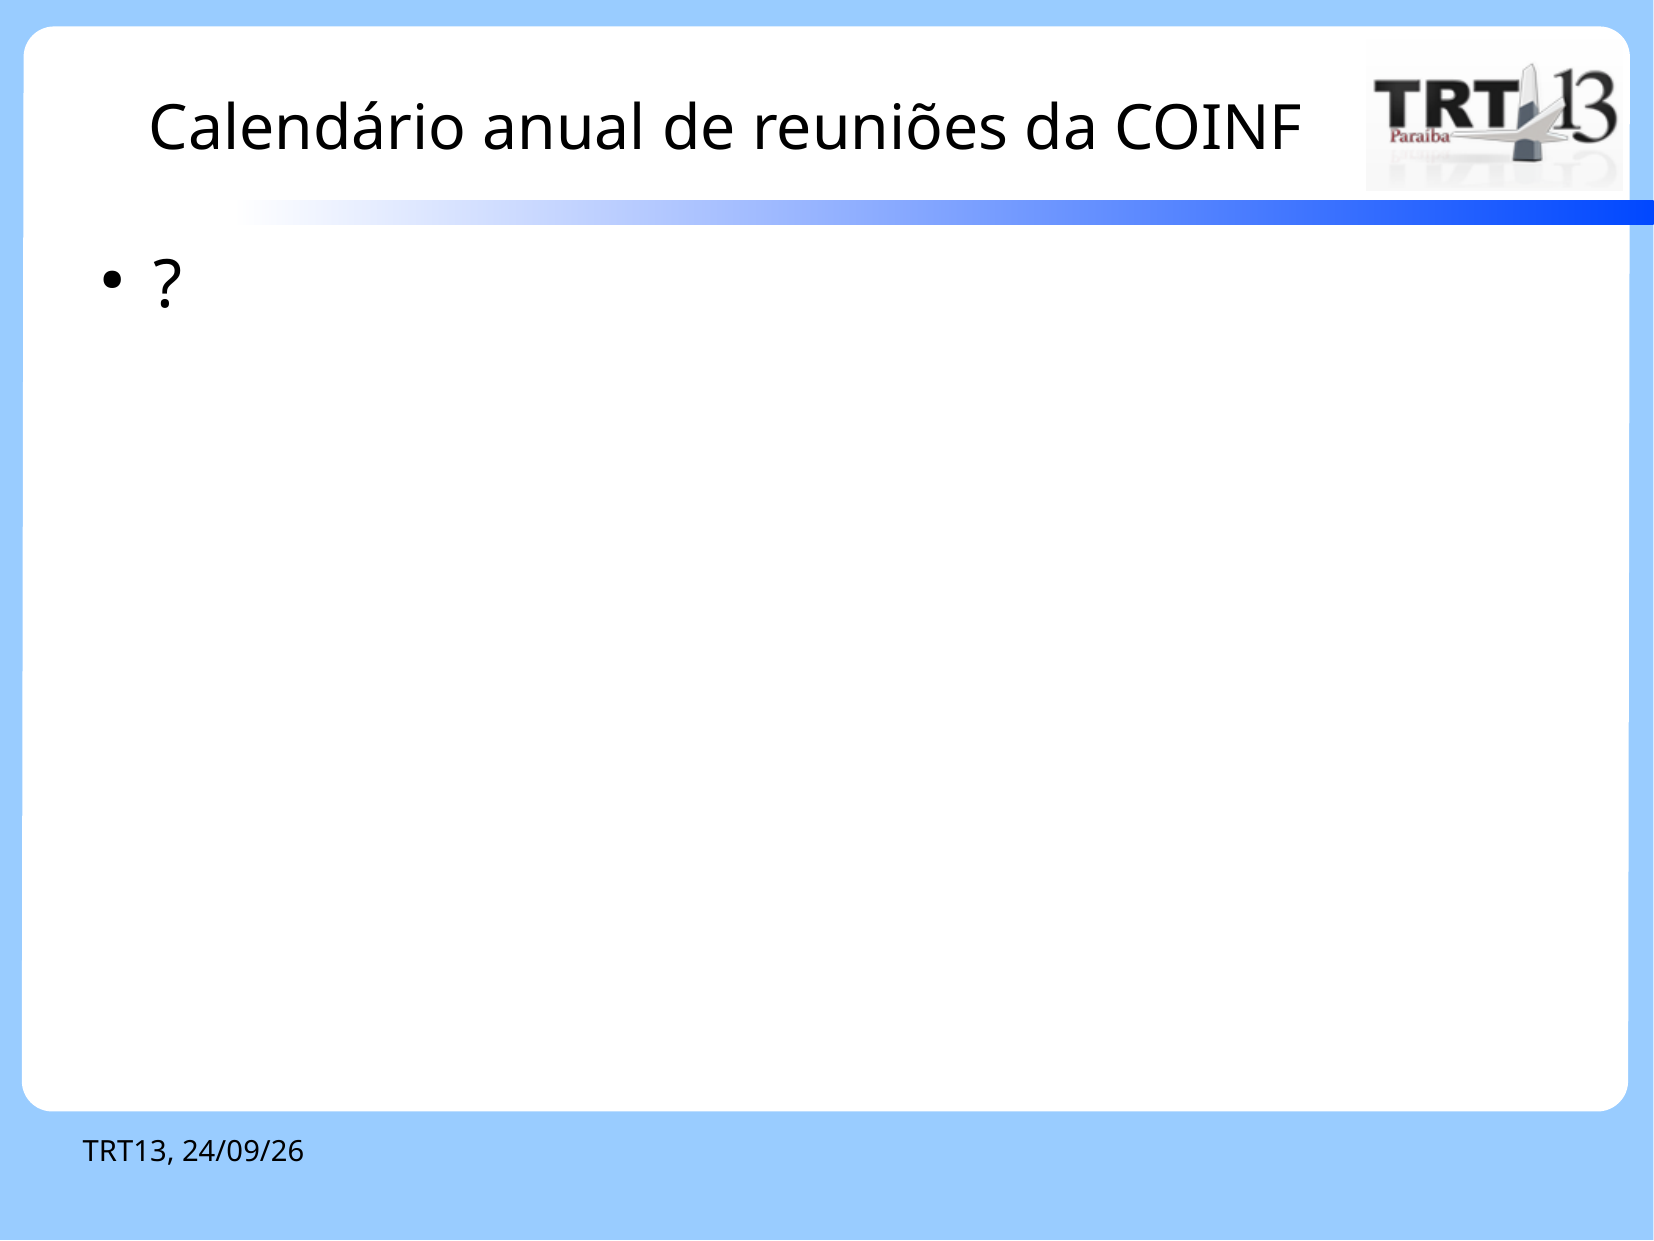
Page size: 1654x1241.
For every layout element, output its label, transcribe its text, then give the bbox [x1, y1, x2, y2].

list ? [82, 236, 1571, 1055]
title Calendário anual de reuniões da COINF [82, 49, 1371, 201]
picture [1366, 39, 1623, 191]
